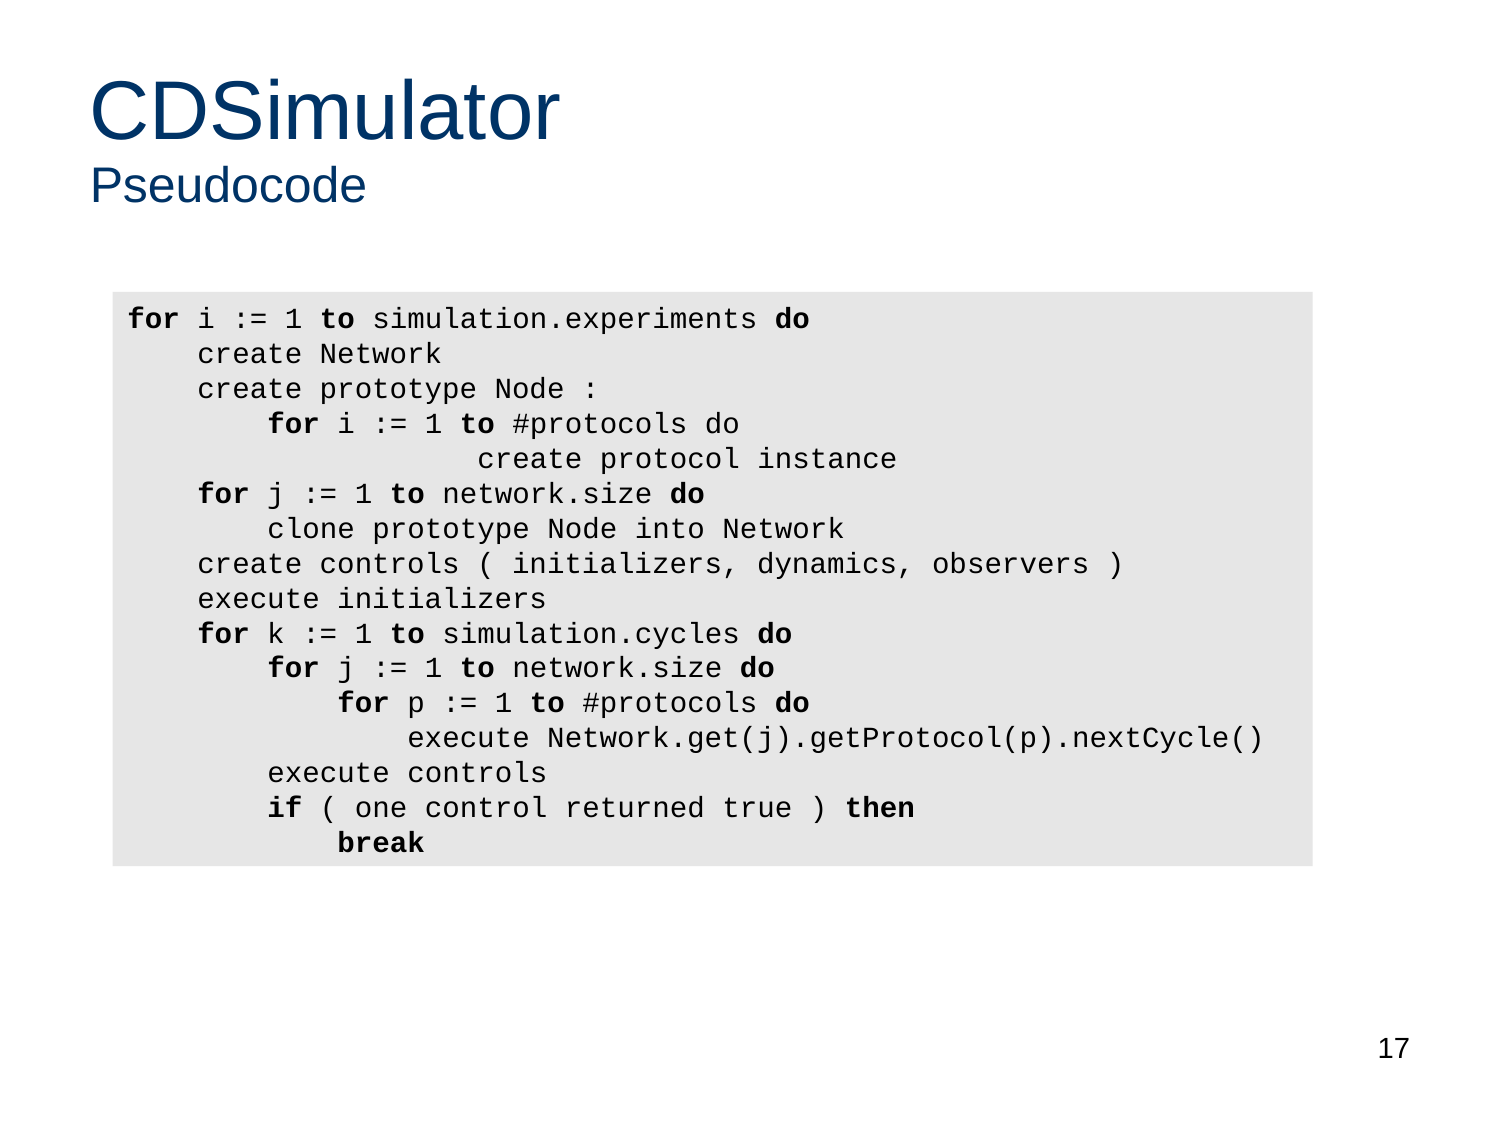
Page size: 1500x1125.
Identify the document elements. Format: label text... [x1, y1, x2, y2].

title CDSimulator Pseudocode [75, 44, 1425, 233]
text_box for i := 1 to simulation.experiments do create Network create prototype Node : for i := 1 to #protocols do create protocol instance for j := 1 to network.size do clone prototype Node into Network create controls ( initializers, dynamics, observers ) execute initializers for k := 1 to simulation.cycles do for j := 1 to network.size do for p := 1 to #protocols do execute Network.get(j).getProtocol(p).nextCycle() execute controls if ( one control returned true ) then break [112, 291, 1313, 867]
